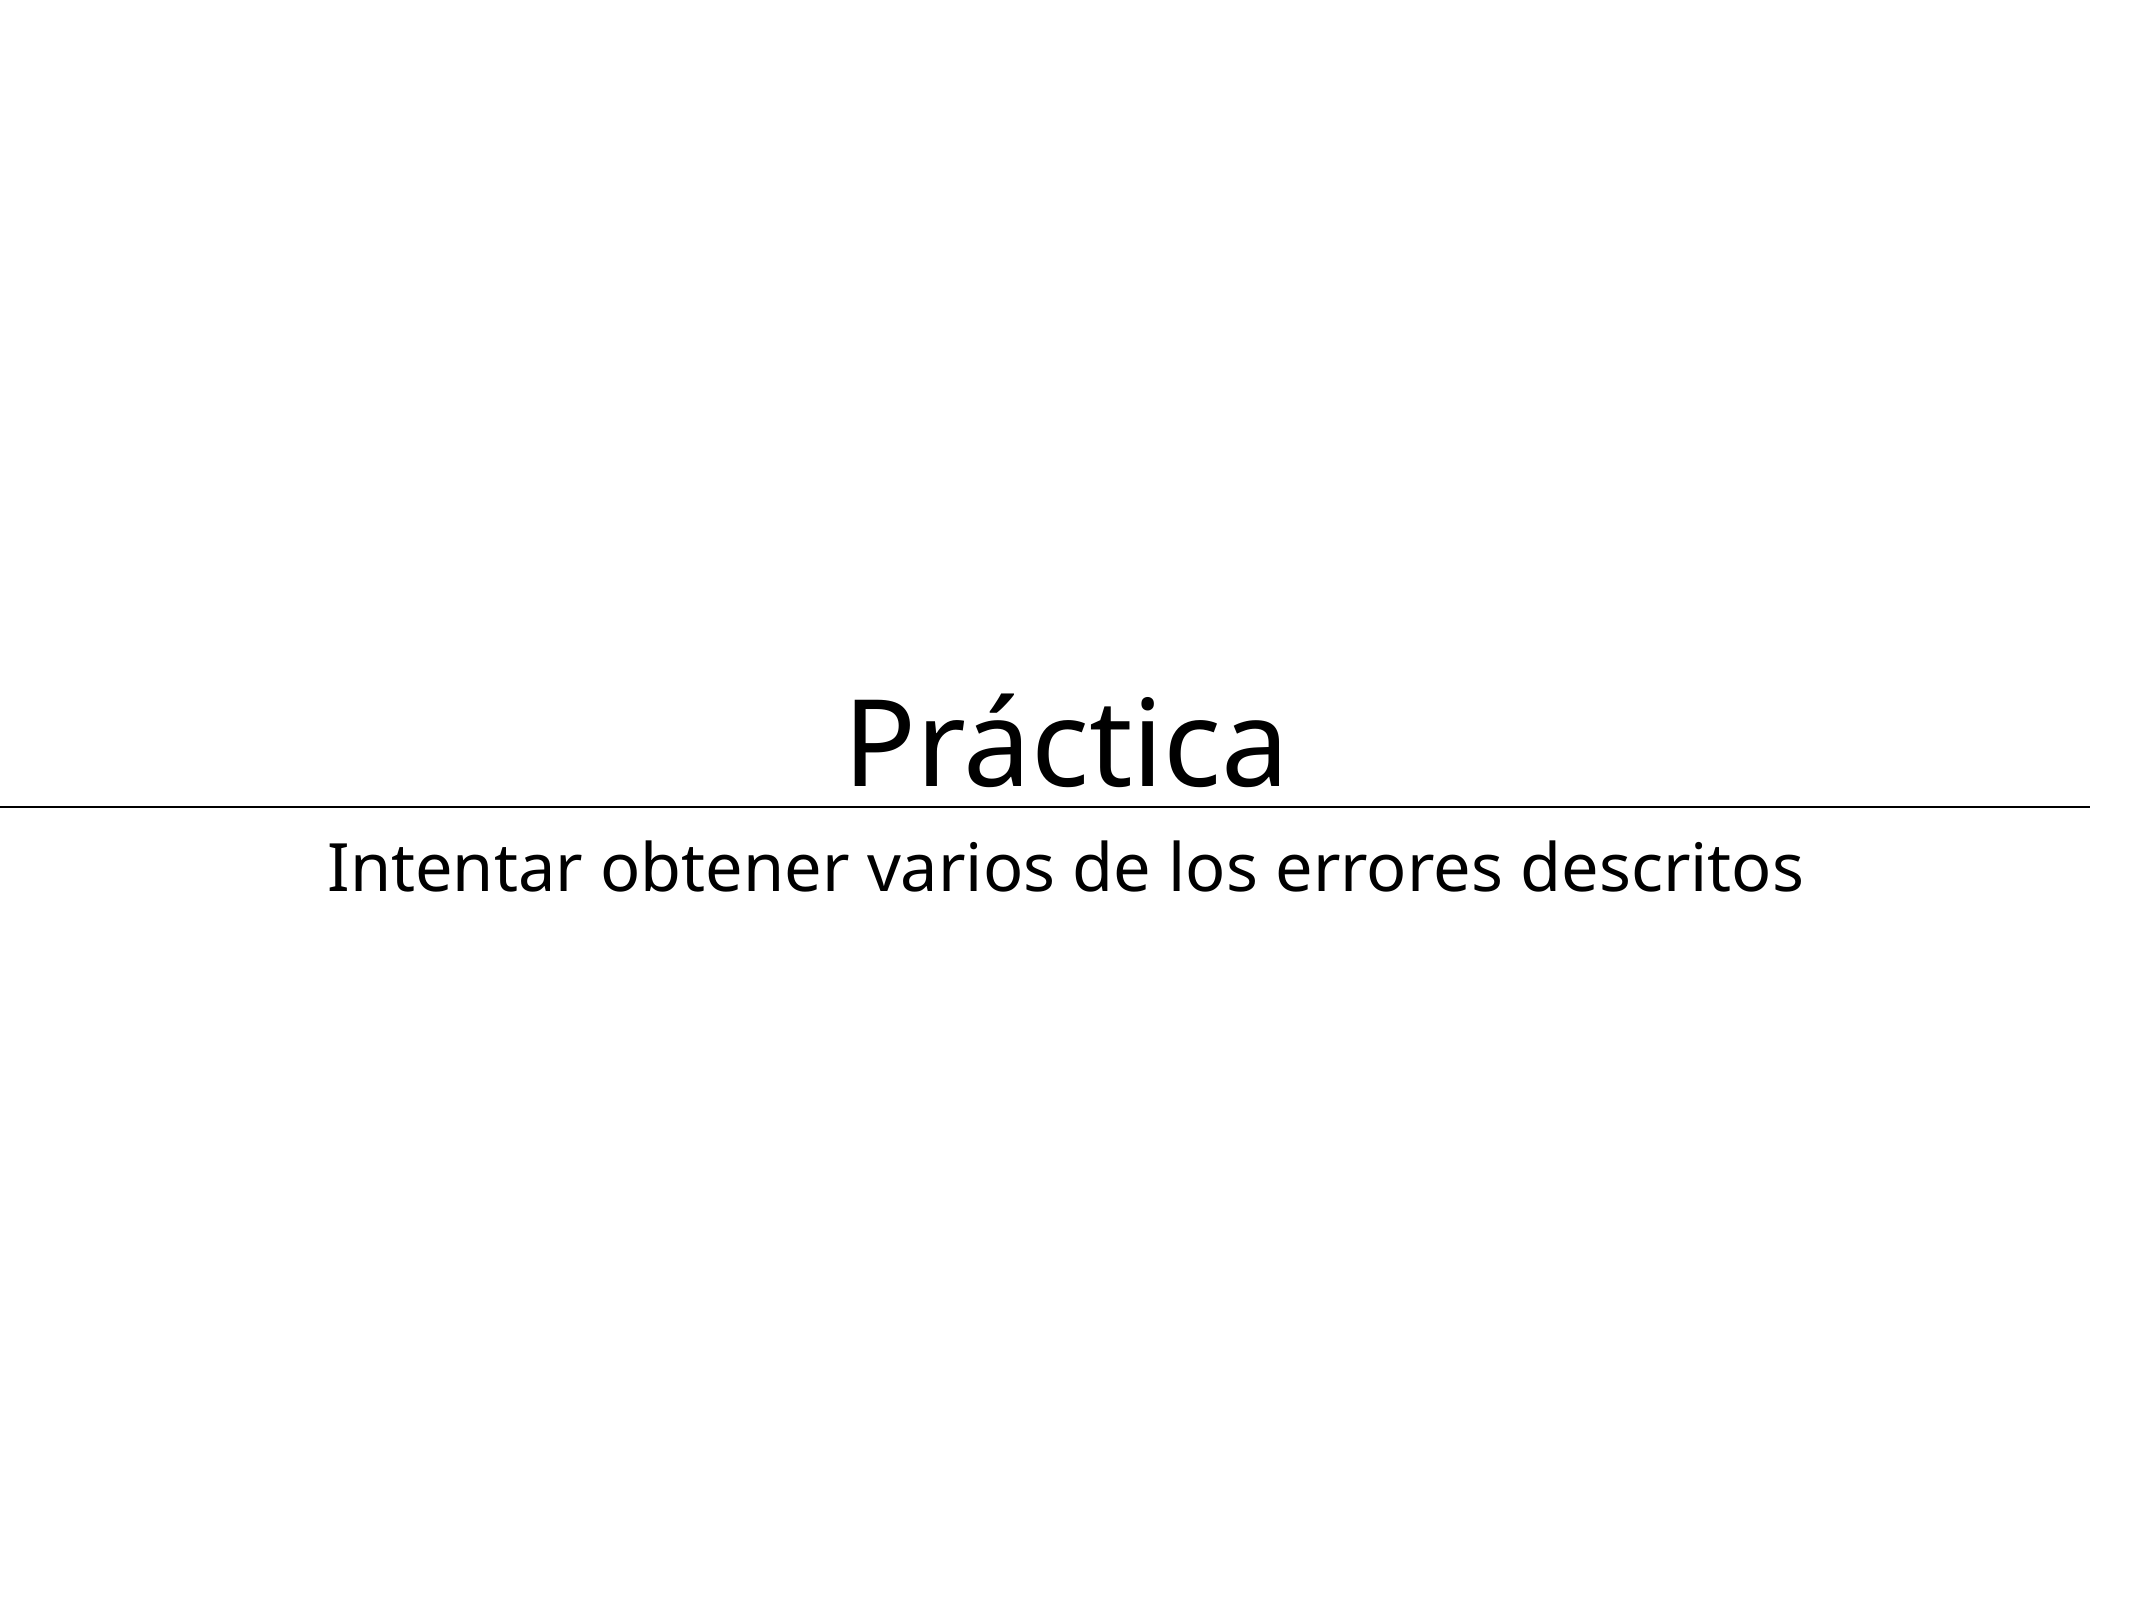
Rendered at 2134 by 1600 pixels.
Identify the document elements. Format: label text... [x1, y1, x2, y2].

list Intentar obtener varios de los errores descritos [208, 825, 1925, 1011]
title Práctica [208, 268, 1925, 811]
